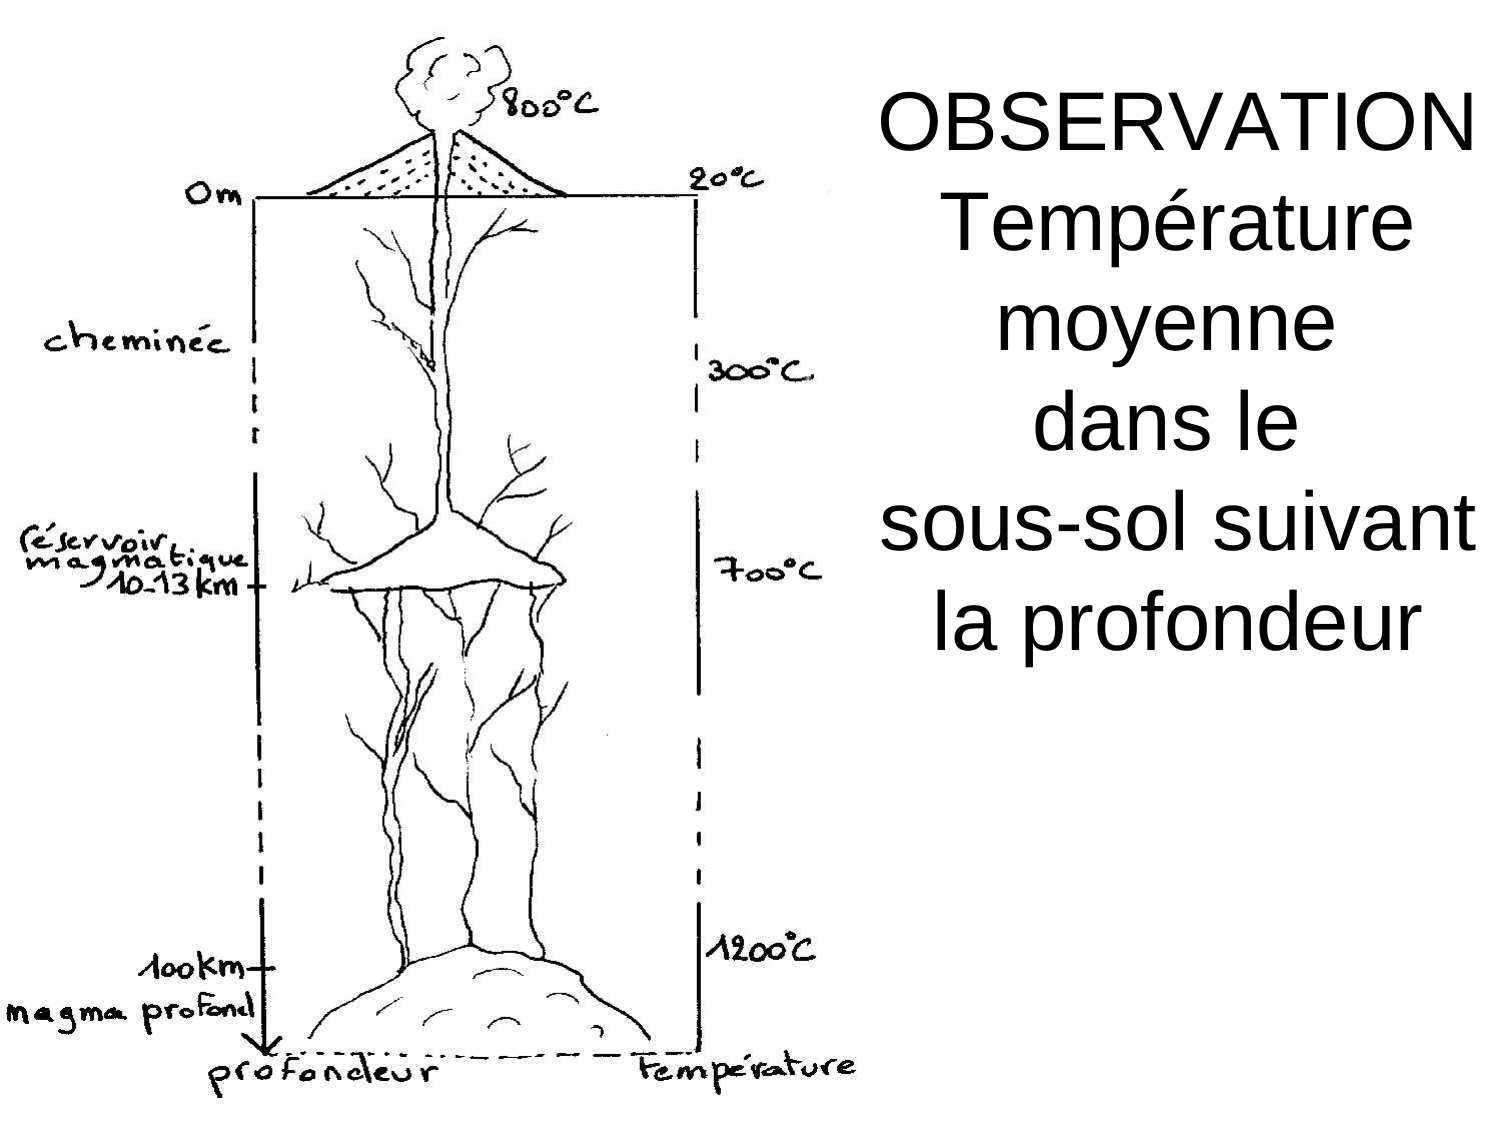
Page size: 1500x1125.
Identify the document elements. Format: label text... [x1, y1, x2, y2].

title OBSERVATION Température moyenne dans le sous-sol suivant la profondeur [880, 59, 1500, 876]
picture [0, 0, 880, 1125]
